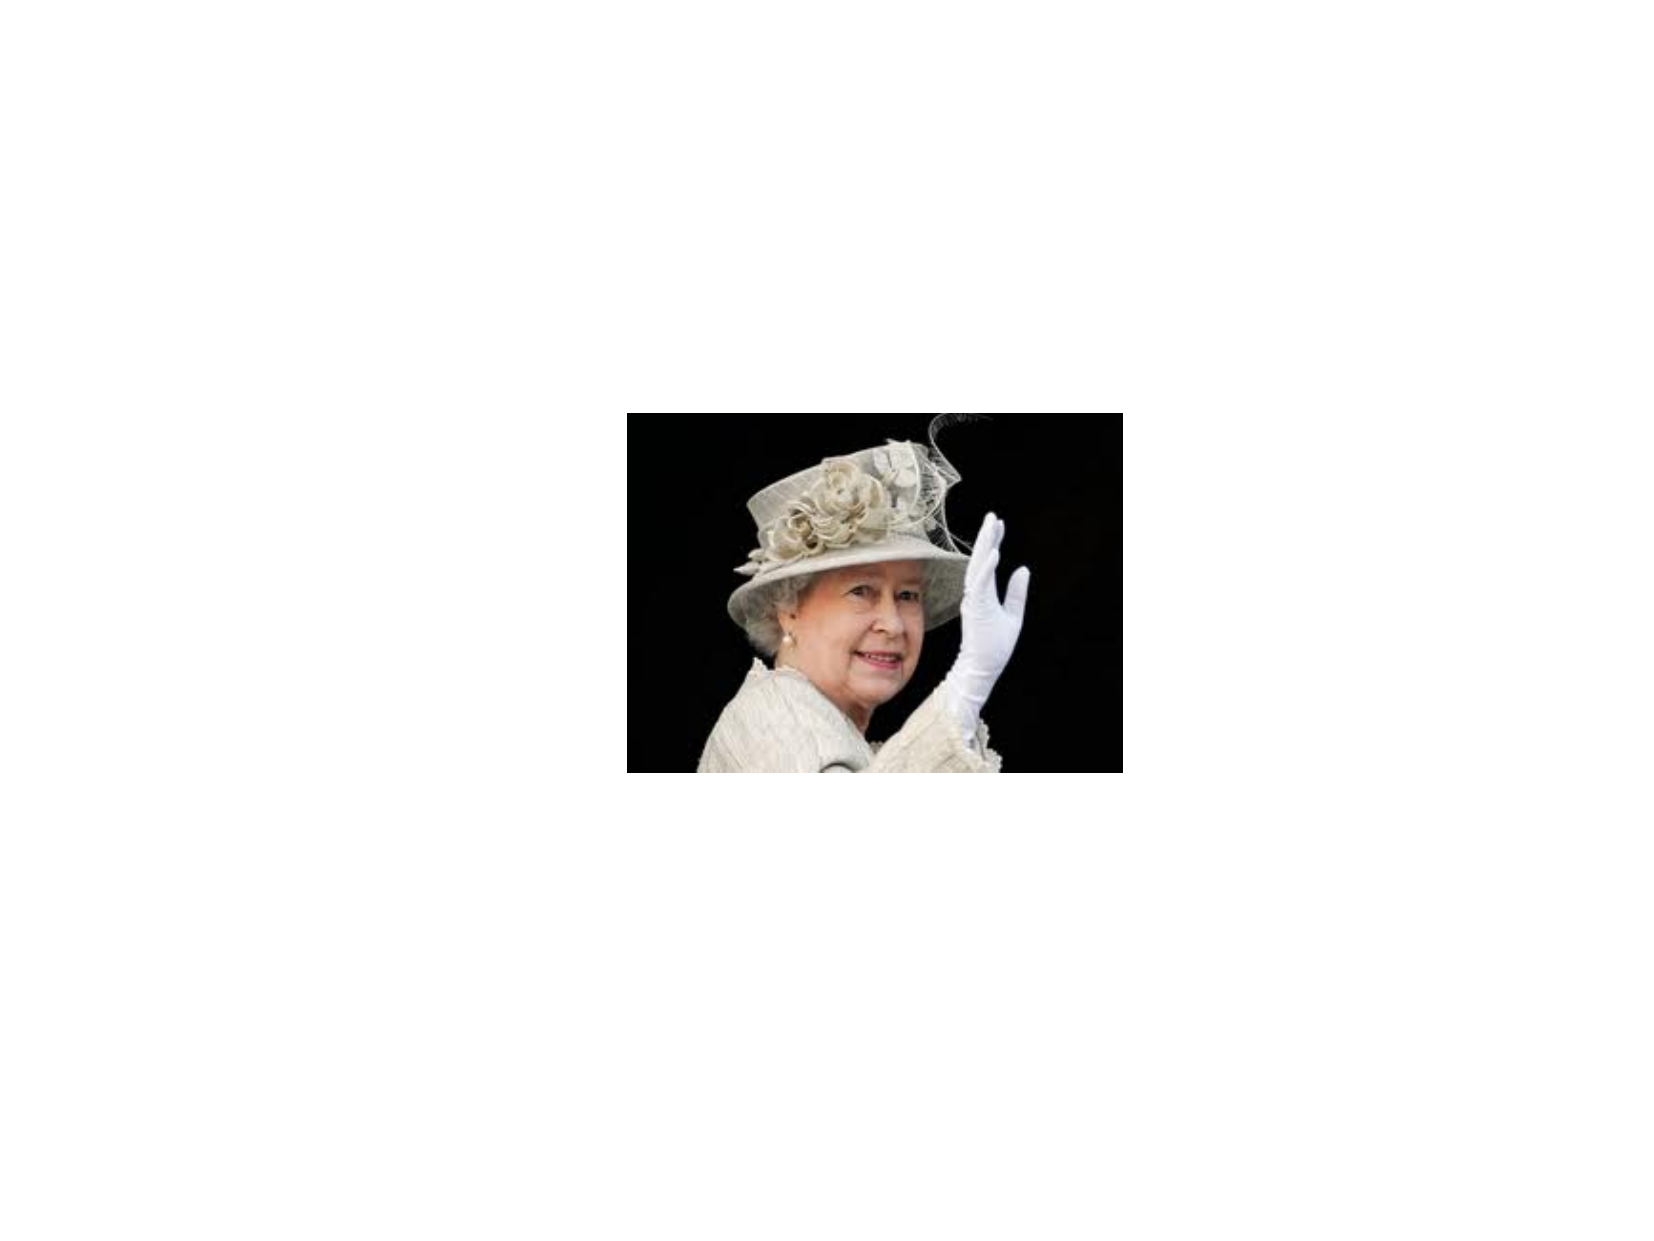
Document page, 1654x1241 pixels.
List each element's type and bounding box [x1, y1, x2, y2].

picture [627, 413, 1123, 773]
